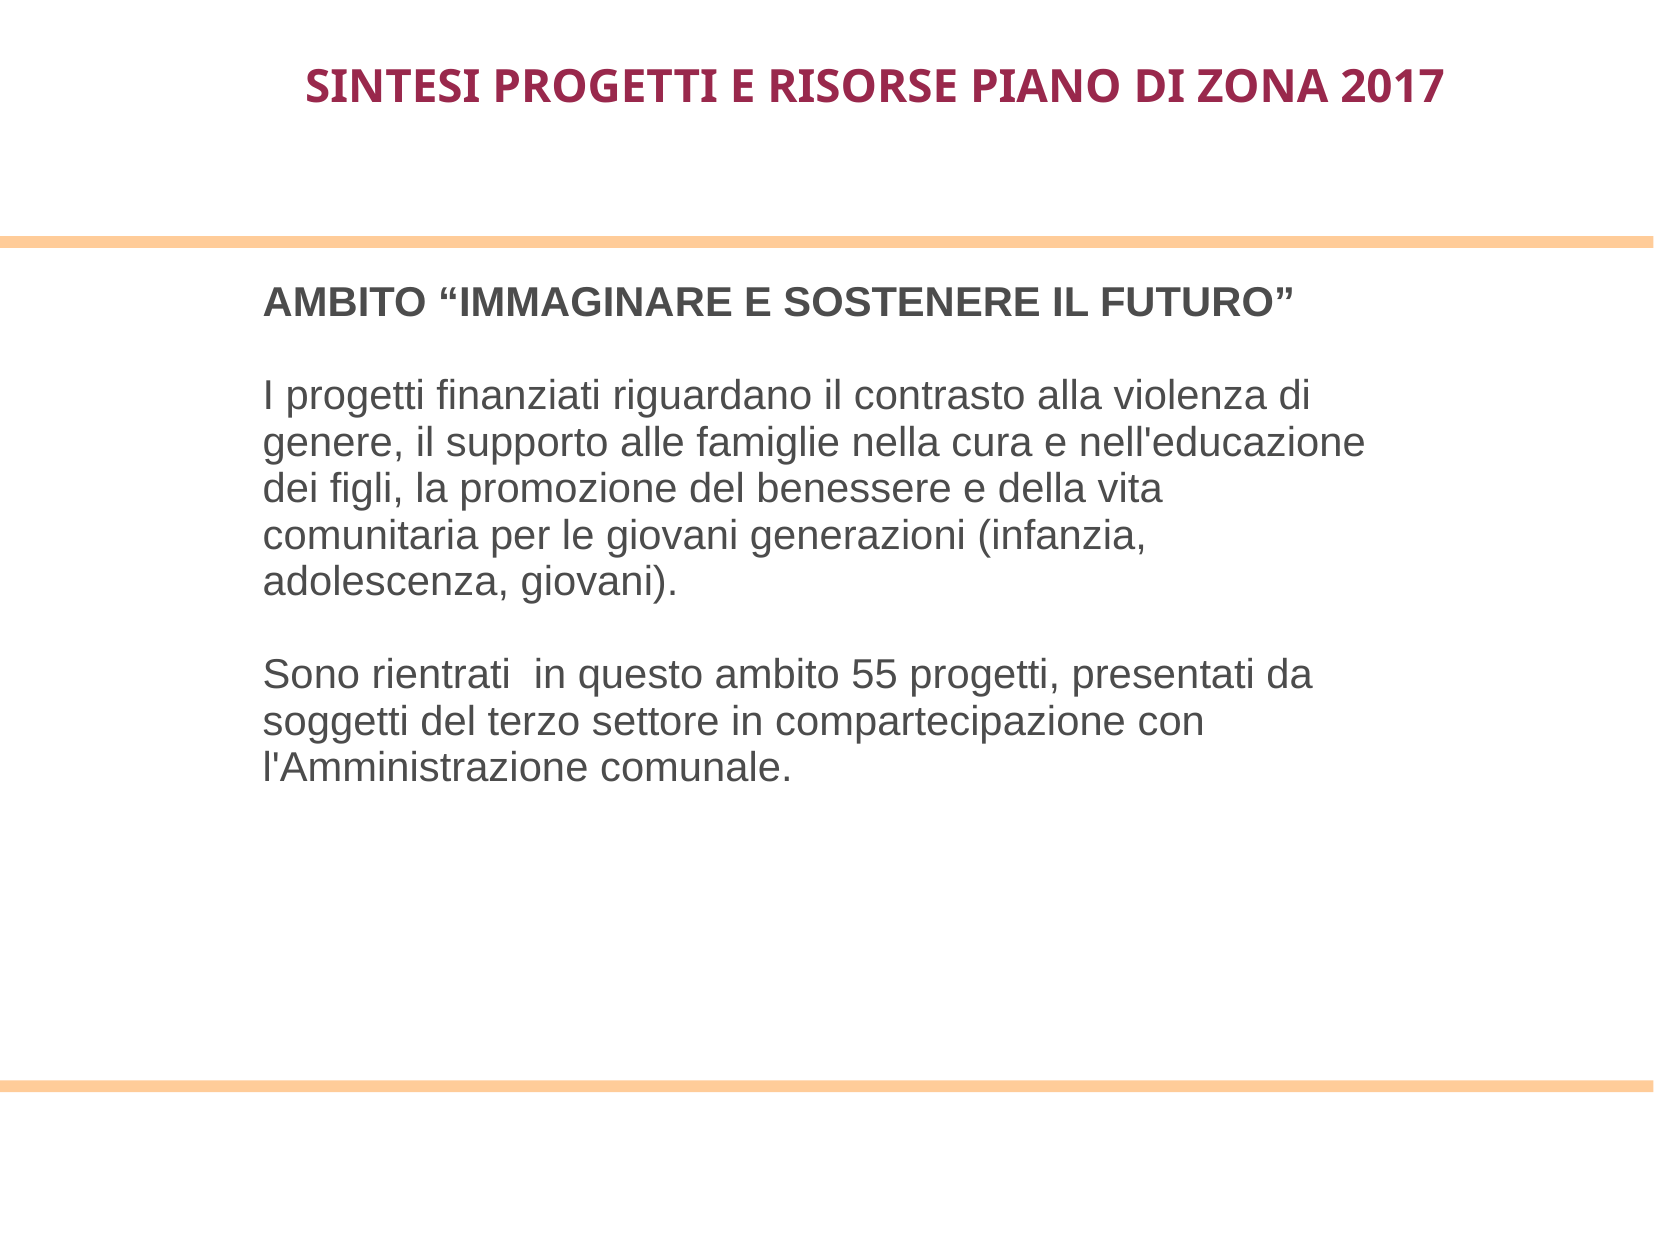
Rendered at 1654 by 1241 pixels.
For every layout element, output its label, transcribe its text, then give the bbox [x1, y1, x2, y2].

text_box [0, 236, 1654, 248]
text_box SINTESI PROGETTI E RISORSE PIANO DI ZONA 2017 [59, 23, 1619, 236]
text_box AMBITO “IMMAGINARE E SOSTENERE IL FUTURO” I progetti finanziati riguardano il contrasto alla violenza di genere, il supporto alle famiglie nella cura e nell'educazione dei figli, la promozione del benessere e della vita comunitaria per le giovani generazioni (infanzia, adolescenza, giovani). Sono rientrati in questo ambito 55 progetti, presentati da soggetti del terzo settore in compartecipazione con l'Amministrazione comunale. [248, 271, 1406, 1133]
text_box [1406, 1080, 1654, 1093]
text_box SINTESI PROGETTI E RISORSE PIANO DI ZONA 2017 [59, 248, 1619, 1077]
text_box [0, 1080, 248, 1093]
